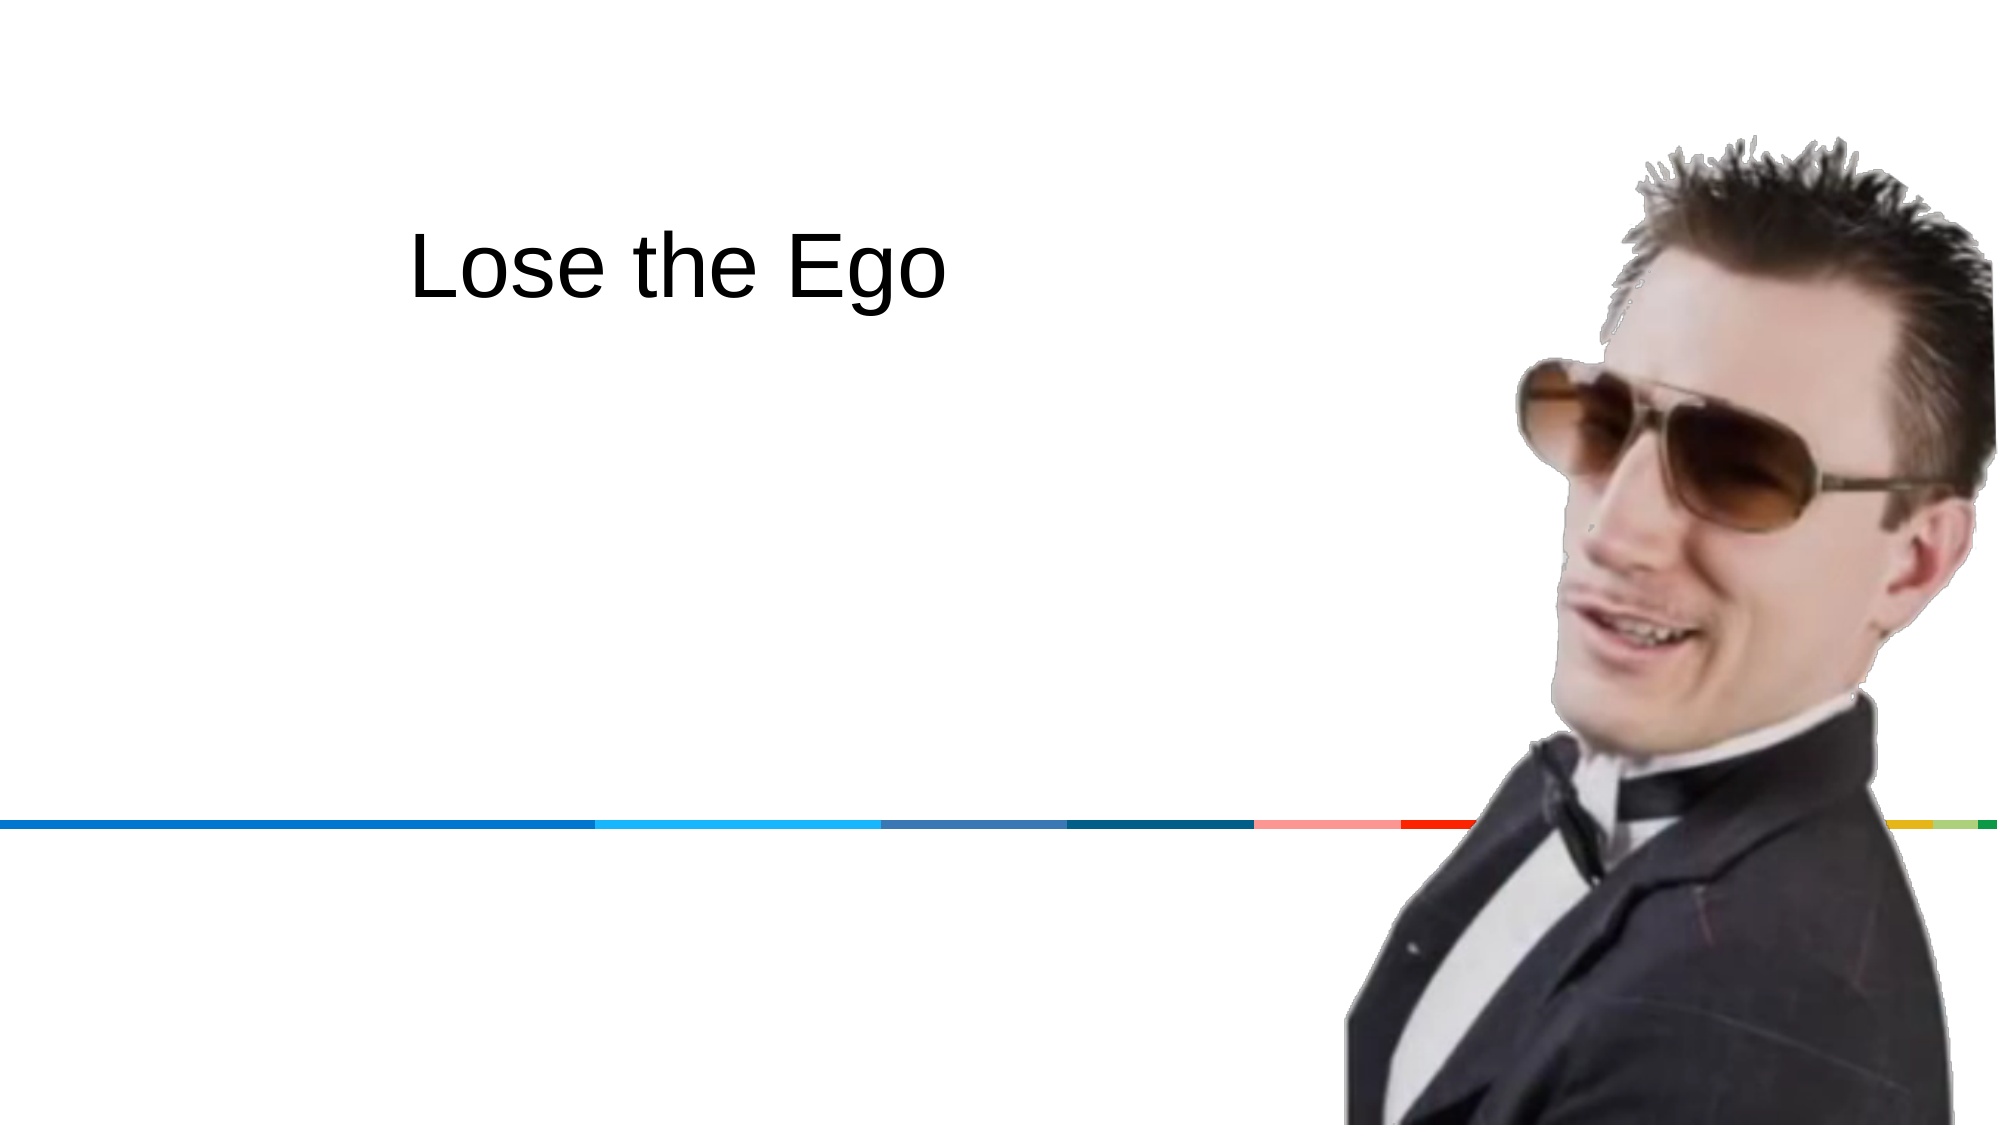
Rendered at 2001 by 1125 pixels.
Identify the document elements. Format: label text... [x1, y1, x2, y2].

picture [1246, 56, 1999, 1125]
text_box Lose the Ego [0, 148, 1246, 388]
text_box [0, 820, 1246, 829]
